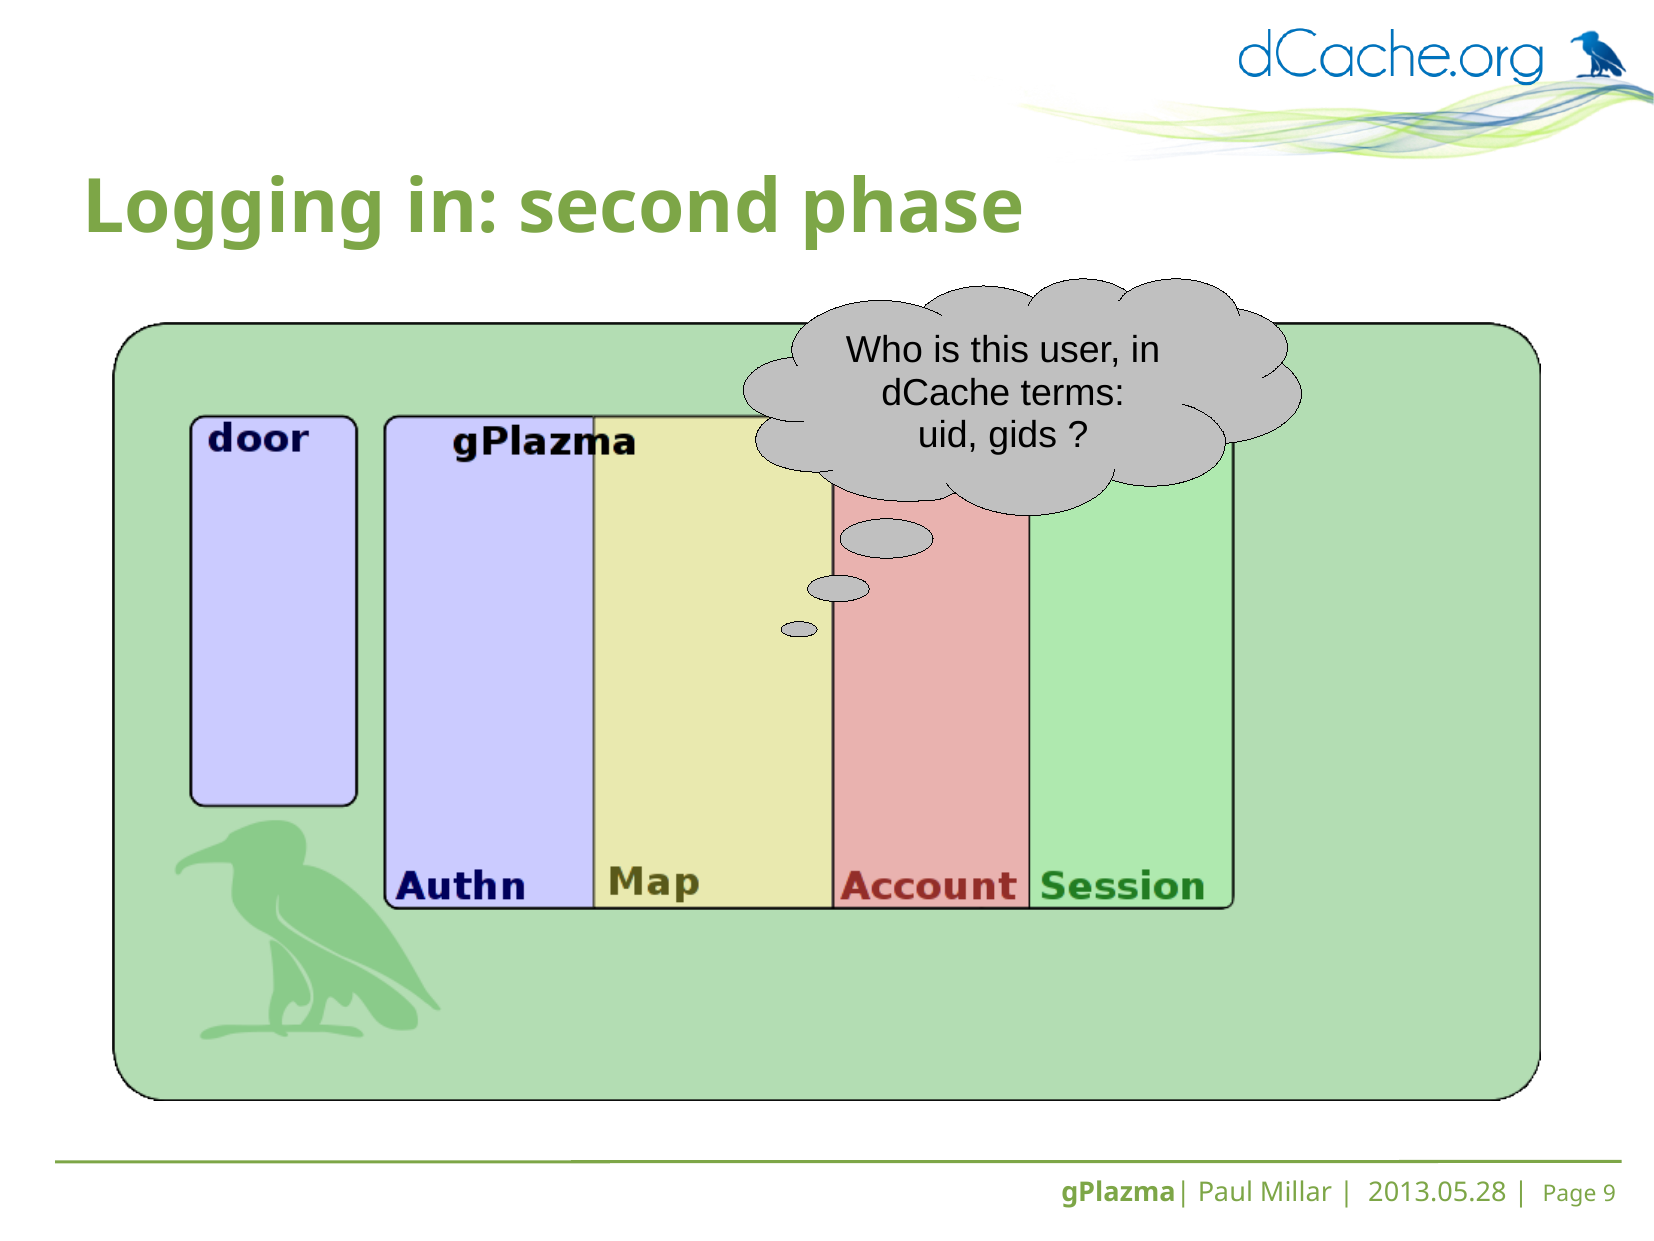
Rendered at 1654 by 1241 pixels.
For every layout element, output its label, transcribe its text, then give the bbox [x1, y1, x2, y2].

picture [956, 16, 1654, 169]
text_box Who is this user, in dCache terms: uid, gids ? [840, 518, 934, 559]
title Logging in: second phase [82, 155, 1605, 252]
picture [112, 322, 1541, 1101]
text_box Who is this user, in dCache terms: uid, gids ? [807, 575, 870, 602]
text_box Who is this user, in dCache terms: uid, gids ? [743, 278, 1302, 516]
